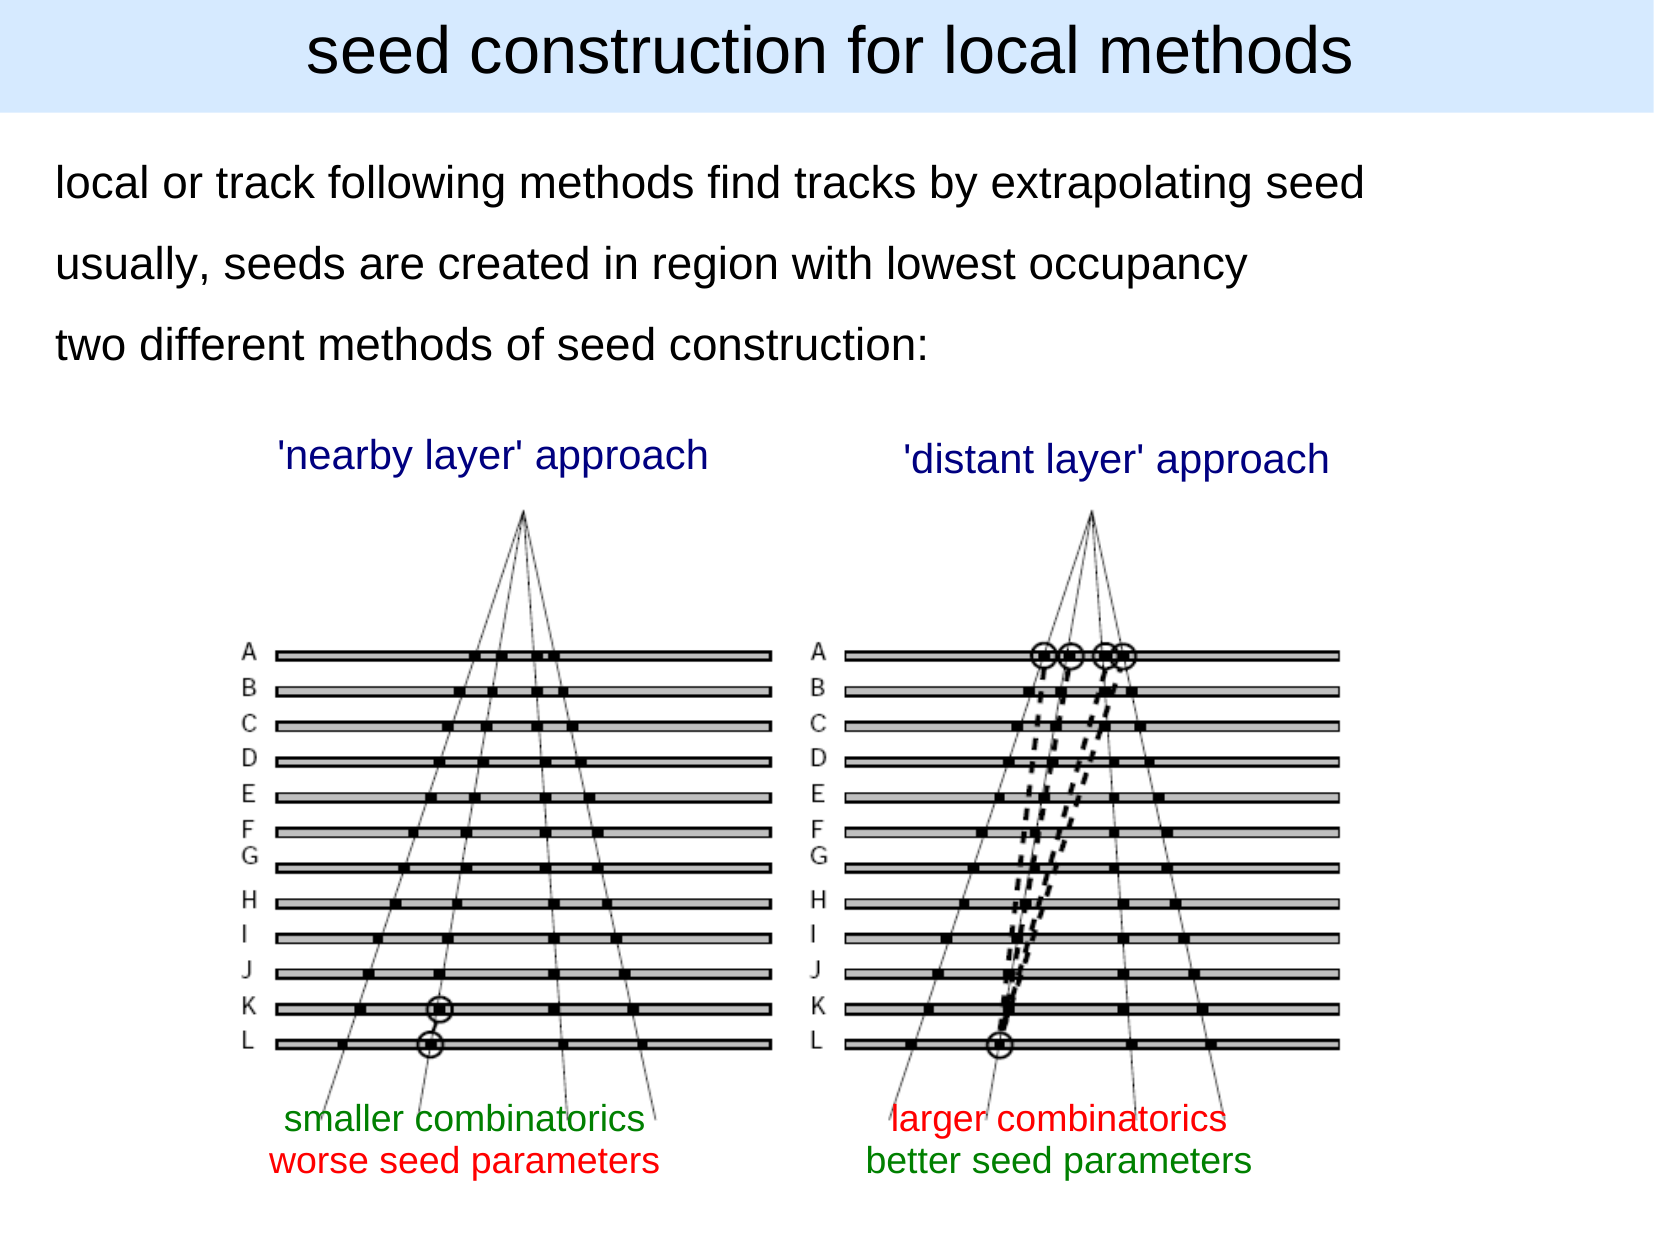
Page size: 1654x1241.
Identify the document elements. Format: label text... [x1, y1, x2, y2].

text_box 'distant layer' approach [888, 428, 1346, 506]
text_box larger combinatorics better seed parameters [850, 1090, 1268, 1217]
text_box smaller combinatorics worse seed parameters [254, 1090, 676, 1217]
title seed construction for local methods [86, 0, 1576, 100]
list local or track following methods find tracks by extrapolating seed usually, seeds are created in region with lowest occupancy two different methods of seed construction: [37, 156, 1613, 421]
text_box 'nearby layer' approach [262, 424, 725, 502]
picture [225, 507, 1352, 1137]
